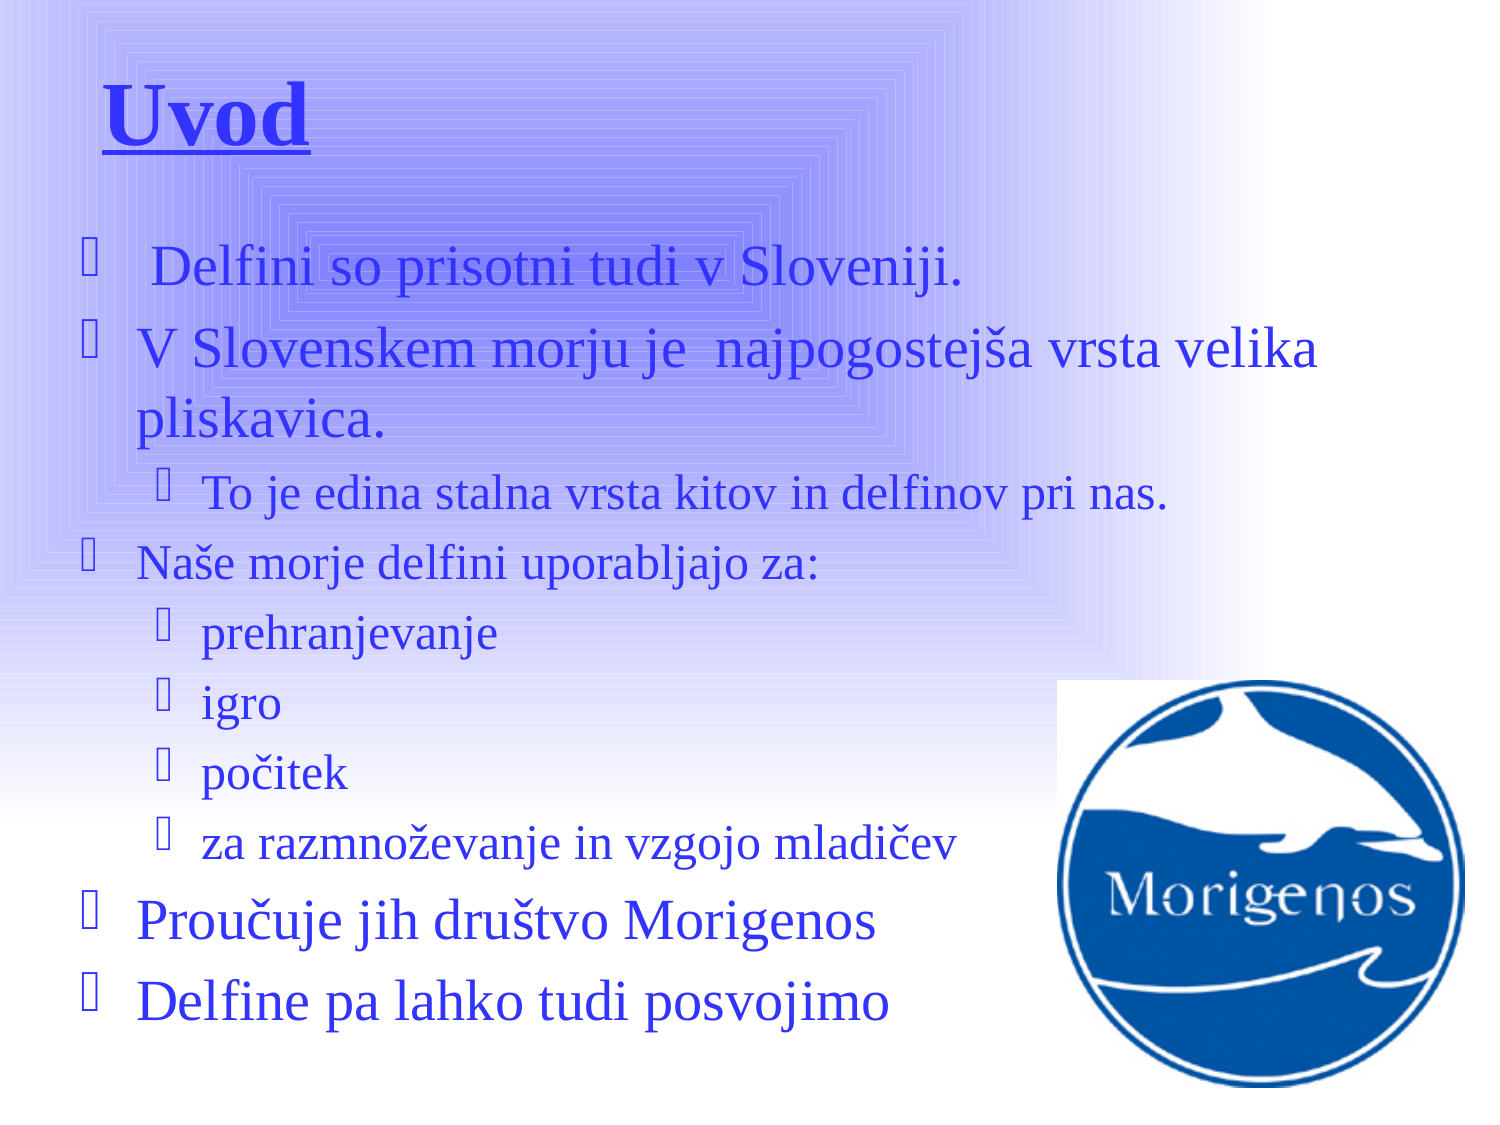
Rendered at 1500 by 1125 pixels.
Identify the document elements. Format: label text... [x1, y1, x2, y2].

title Uvod [53, 42, 360, 175]
picture [1057, 680, 1465, 1088]
list Delfini so prisotni tudi v Sloveniji. V Slovenskem morju je najpogostejša vrsta velika pliskavica. To je edina stalna vrsta kitov in delfinov pri nas. Naše morje delfini uporabljajo za: prehranjevanje igro počitek za razmnoževanje in vzgojo mladičev Proučuje jih društvo Morigenos Delfine pa lahko tudi posvojimo [64, 220, 1436, 1078]
